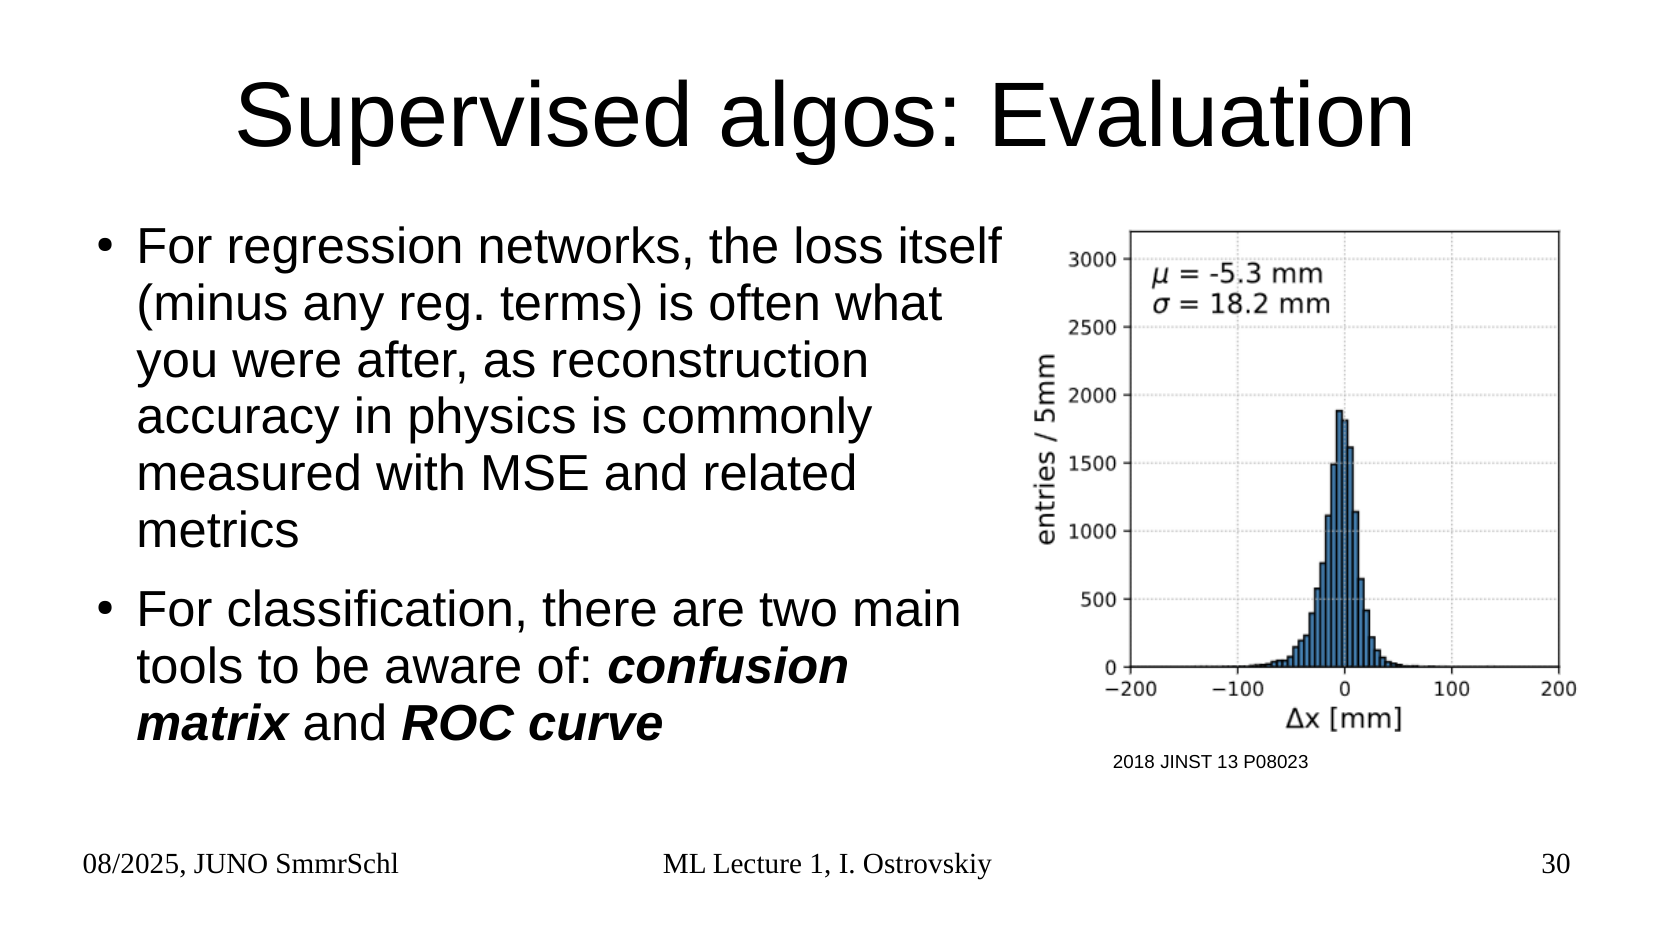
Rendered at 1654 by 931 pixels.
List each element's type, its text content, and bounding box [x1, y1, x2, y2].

text_box 2018 JINST 13 P08023 [1098, 744, 1323, 780]
picture [1016, 209, 1587, 751]
list For regression networks, the loss itself (minus any reg. terms) is often what you were after, as reconstruction accuracy in physics is commonly measured with MSE and related metrics For classification, there are two main tools to be aware of: confusion matrix and ROC curve [82, 217, 1013, 758]
title Supervised algos: Evaluation [82, 37, 1571, 193]
